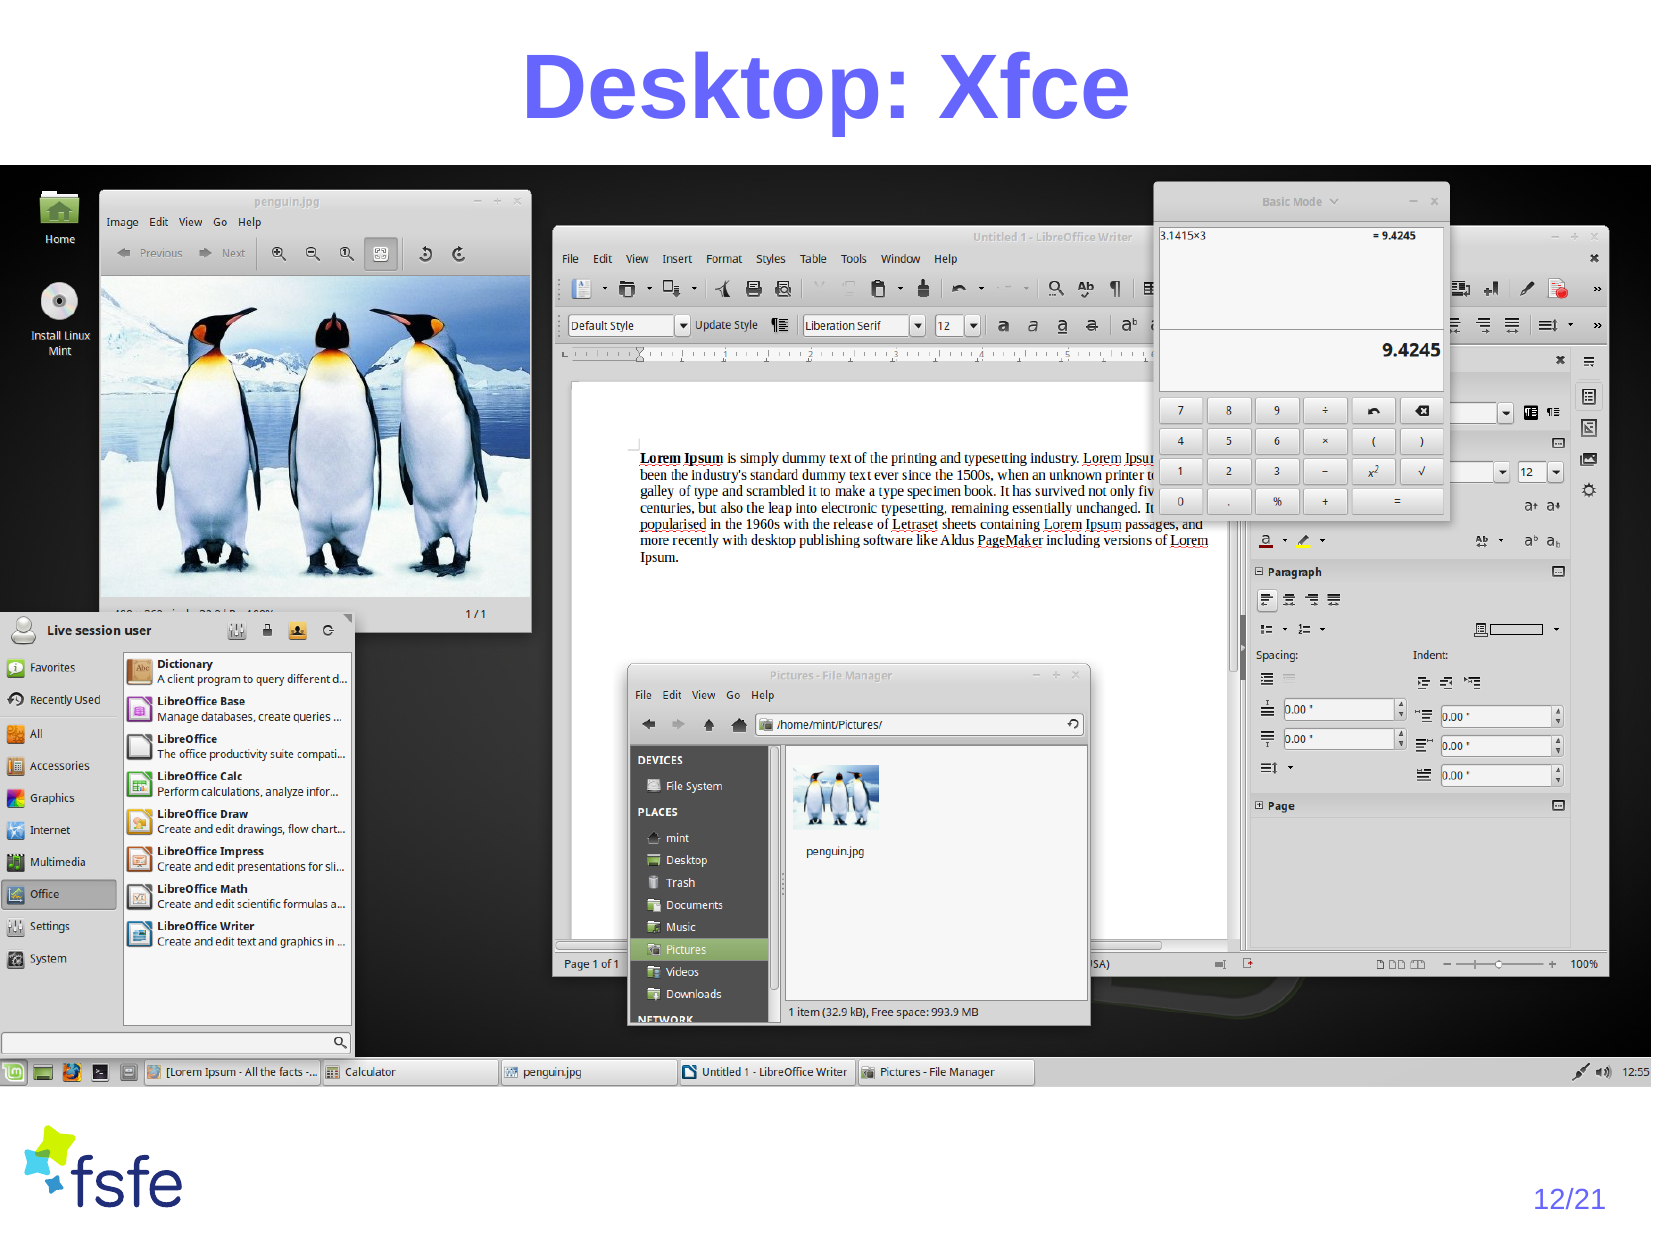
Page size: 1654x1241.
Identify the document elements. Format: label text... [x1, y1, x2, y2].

title Desktop: Xfce [82, 31, 1571, 142]
picture [0, 165, 1651, 1087]
